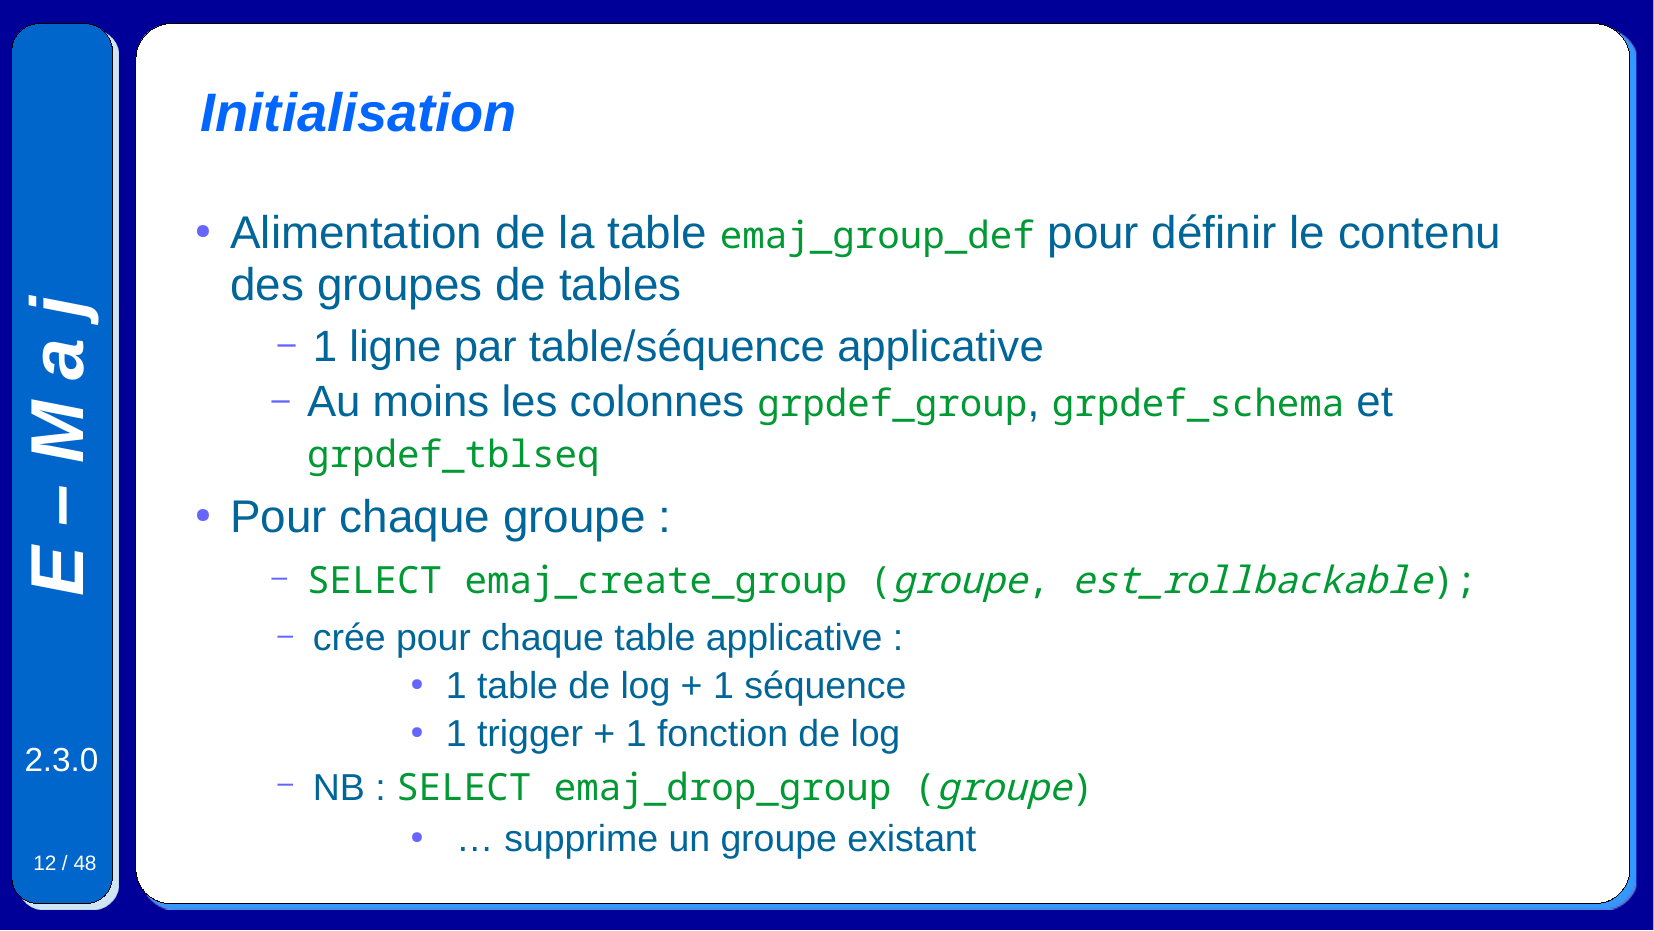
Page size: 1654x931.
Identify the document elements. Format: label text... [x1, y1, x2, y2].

list Alimentation de la table emaj_group_def pour définir le contenu des groupes de tables 1 ligne par table/séquence applicative Au moins les colonnes grpdef_group, grpdef_schema et grpdef_tblseq Pour chaque groupe : SELECT emaj_create_group (groupe, est_rollbackable); crée pour chaque table applicative : 1 table de log + 1 séquence 1 trigger + 1 fonction de log NB : SELECT emaj_drop_group (groupe) … supprime un groupe existant [177, 206, 1587, 839]
title Initialisation [200, 34, 1575, 191]
